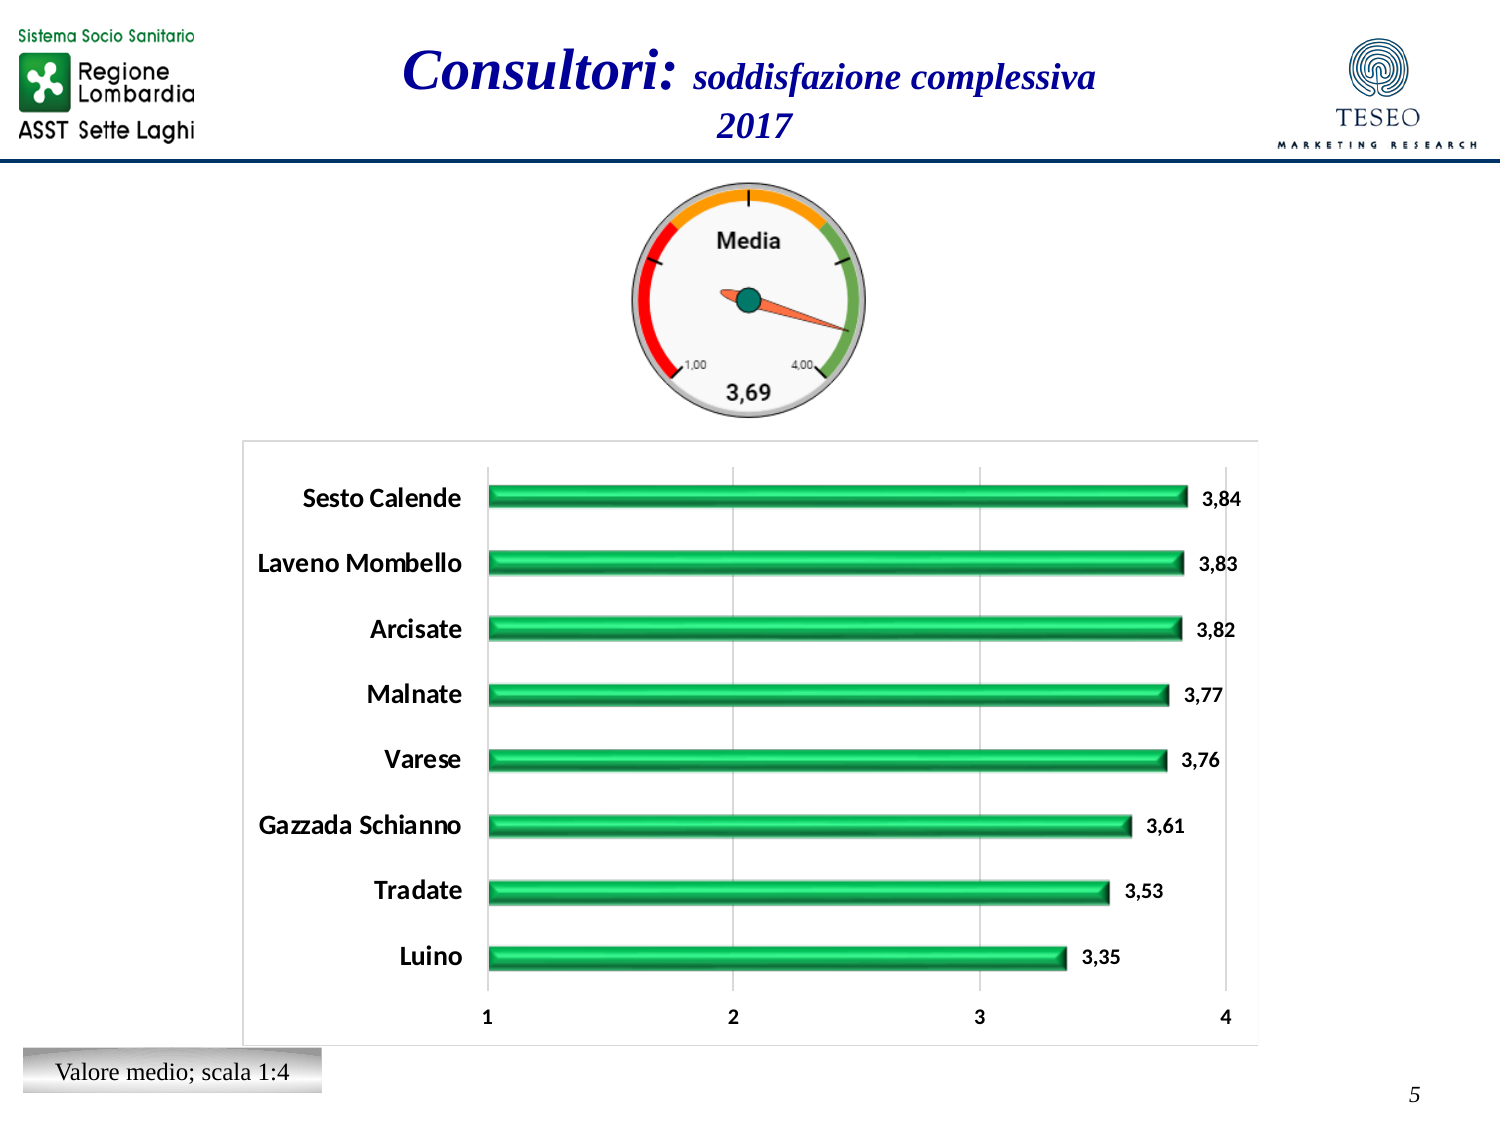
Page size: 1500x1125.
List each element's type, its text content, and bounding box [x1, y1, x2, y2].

picture [617, 168, 883, 434]
text_box Consultori: soddisfazione complessiva 2017 [206, 25, 1294, 151]
picture [19, 26, 194, 148]
picture [1294, 30, 1481, 149]
picture [241, 439, 1259, 1046]
text_box Valore medio; scala 1:4 [23, 1047, 322, 1093]
